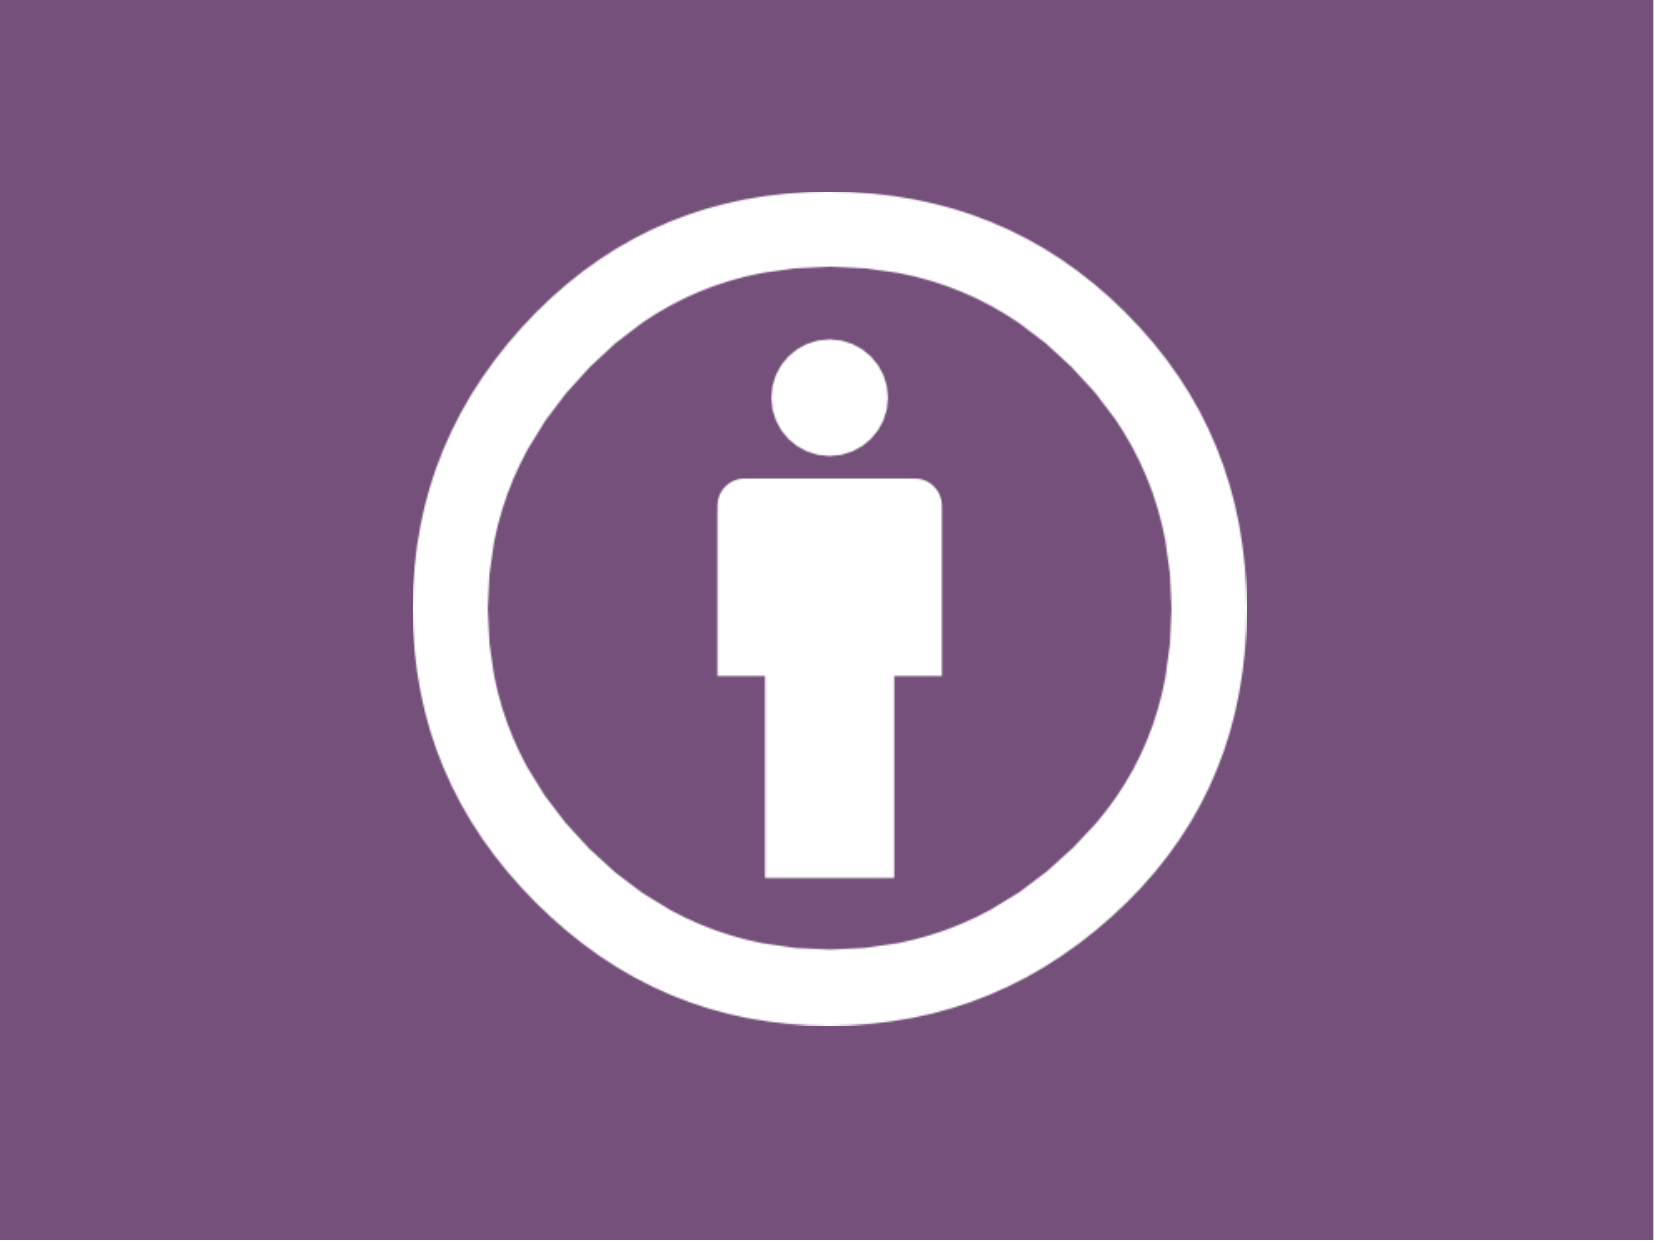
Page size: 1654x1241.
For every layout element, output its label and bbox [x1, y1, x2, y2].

picture [413, 192, 1247, 1027]
